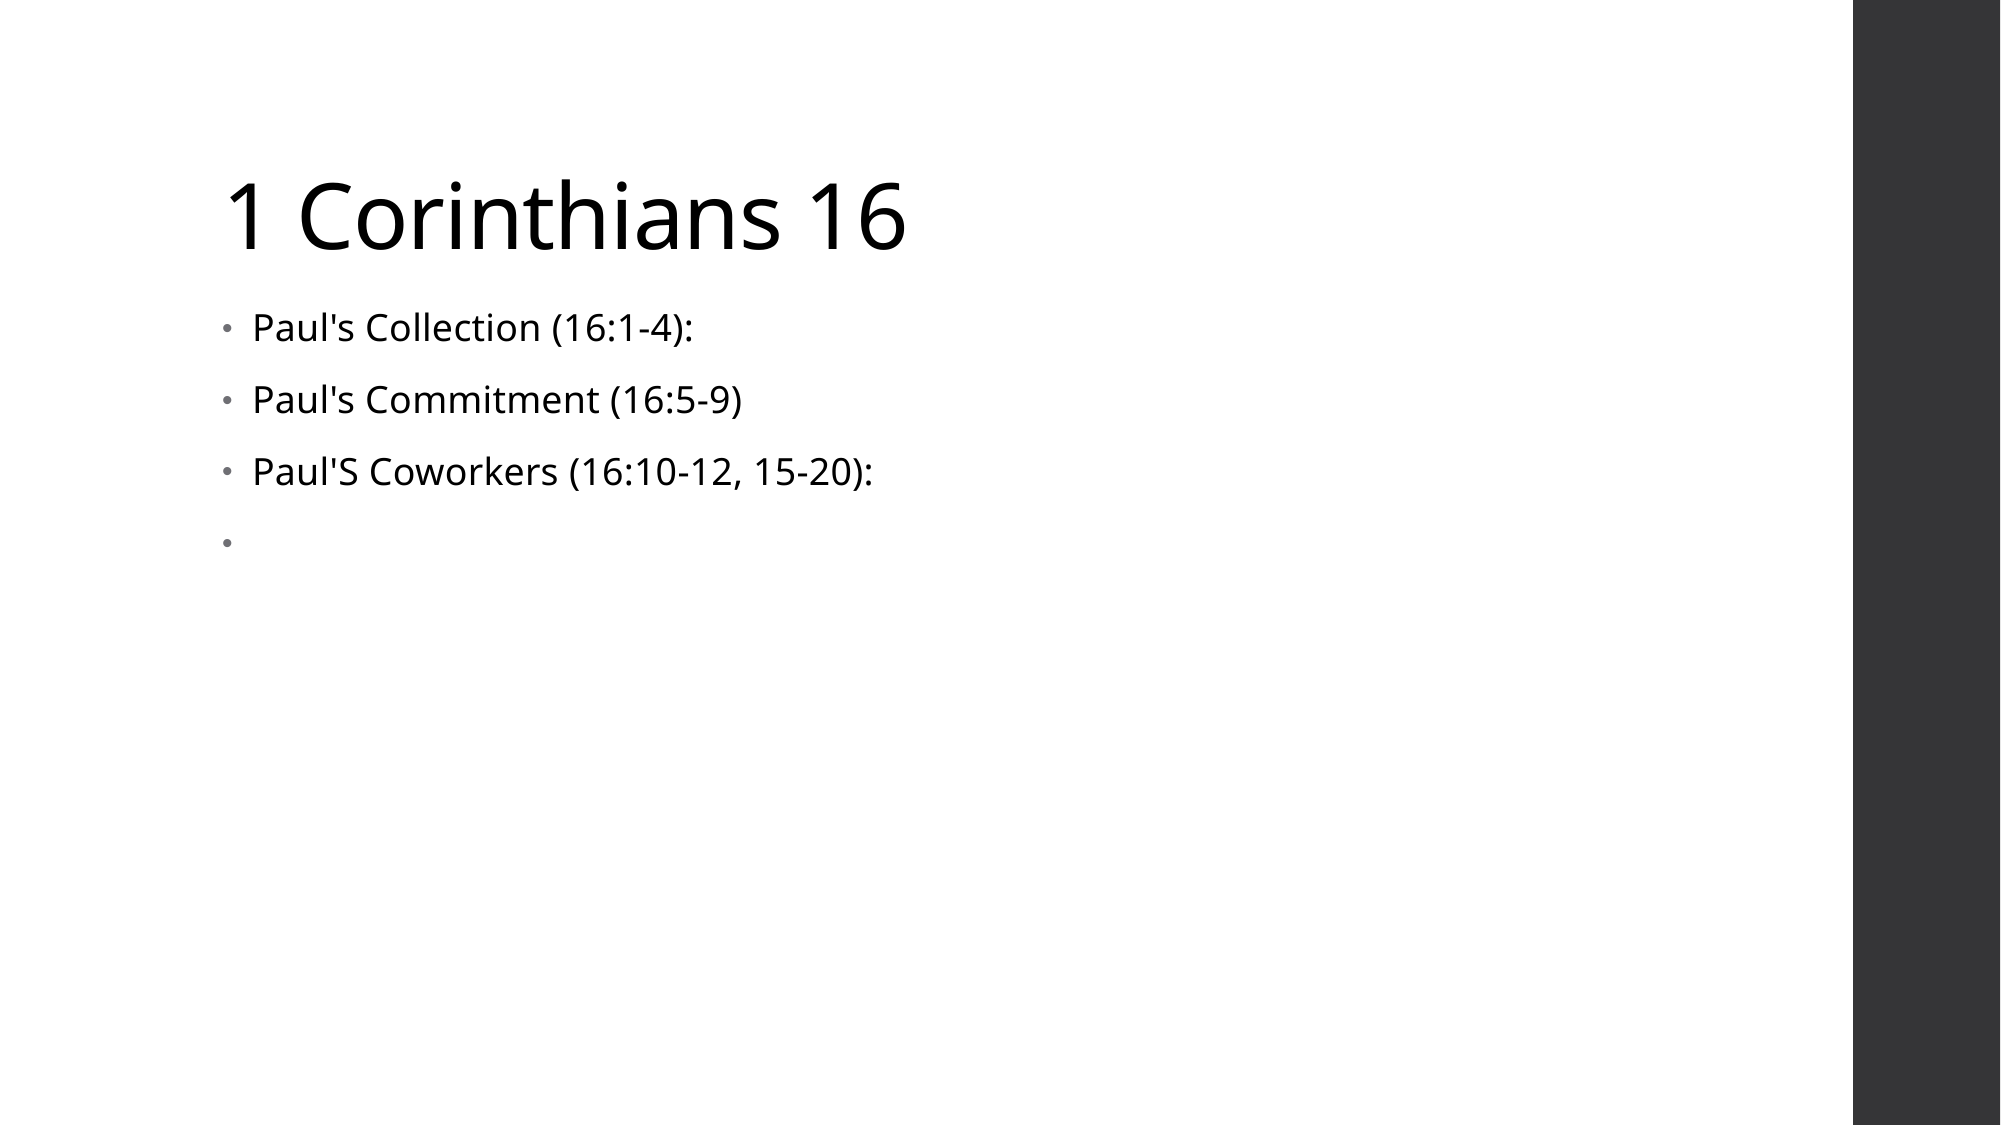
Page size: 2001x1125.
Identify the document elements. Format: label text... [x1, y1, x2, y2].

list Paul's Collection (16:1-4): Paul's Commitment (16:5-9) Paul'S Coworkers (16:10-12, 15-20): [206, 299, 1617, 1014]
title 1 Corinthians 16 [206, 60, 1797, 278]
